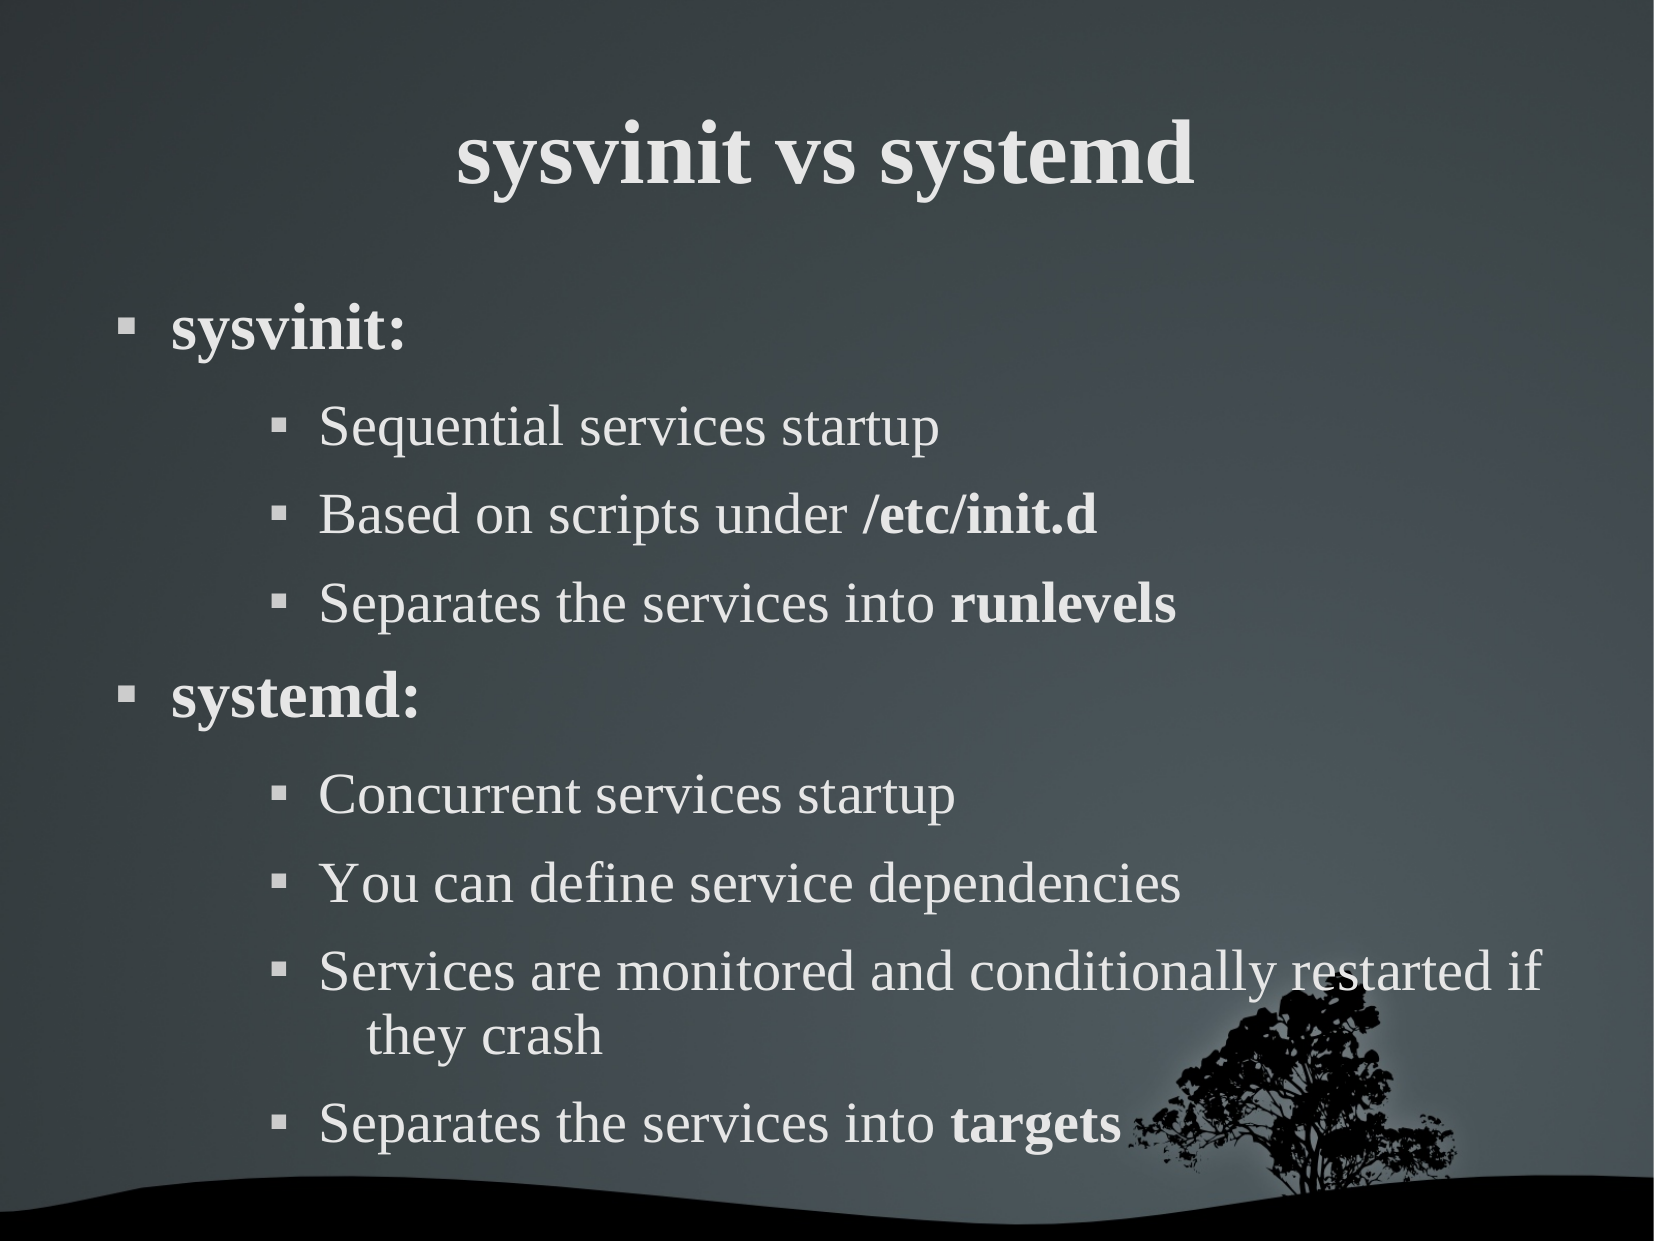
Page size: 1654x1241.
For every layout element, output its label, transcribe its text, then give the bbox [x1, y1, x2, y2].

title sysvinit vs systemd [82, 49, 1571, 257]
list sysvinit: Sequential services startup Based on scripts under /etc/init.d Separates the services into runlevels systemd: Concurrent services startup You can define service dependencies Services are monitored and conditionally restarted if they crash Separates the services into targets [82, 290, 1571, 1109]
picture [0, 0, 1654, 1241]
